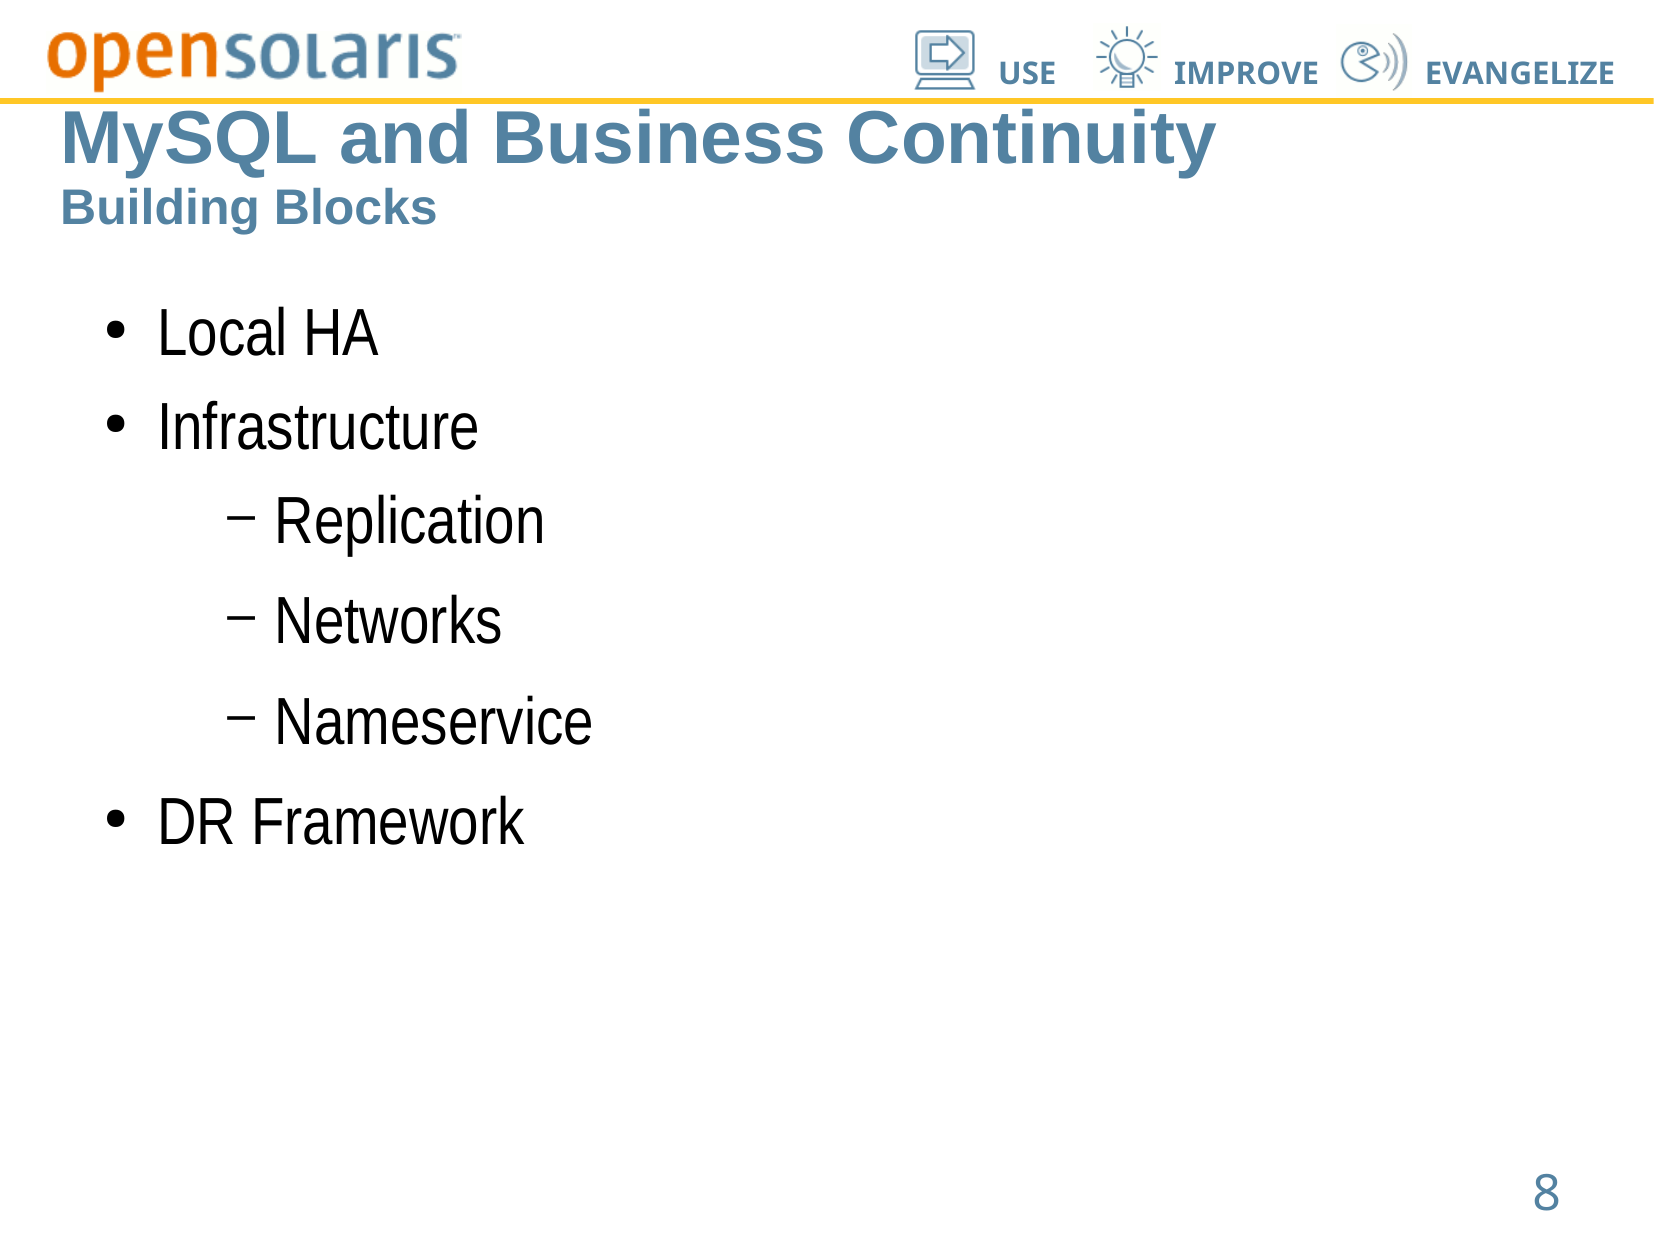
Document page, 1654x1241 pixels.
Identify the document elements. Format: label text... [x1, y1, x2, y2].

picture [46, 31, 462, 94]
picture [907, 22, 983, 95]
picture [1093, 23, 1161, 91]
list Local HA Infrastructure Replication Networks Nameservice DR Framework [86, 293, 1560, 1047]
picture [1336, 24, 1412, 95]
title MySQL and Business Continuity Building Blocks [60, 95, 1534, 236]
